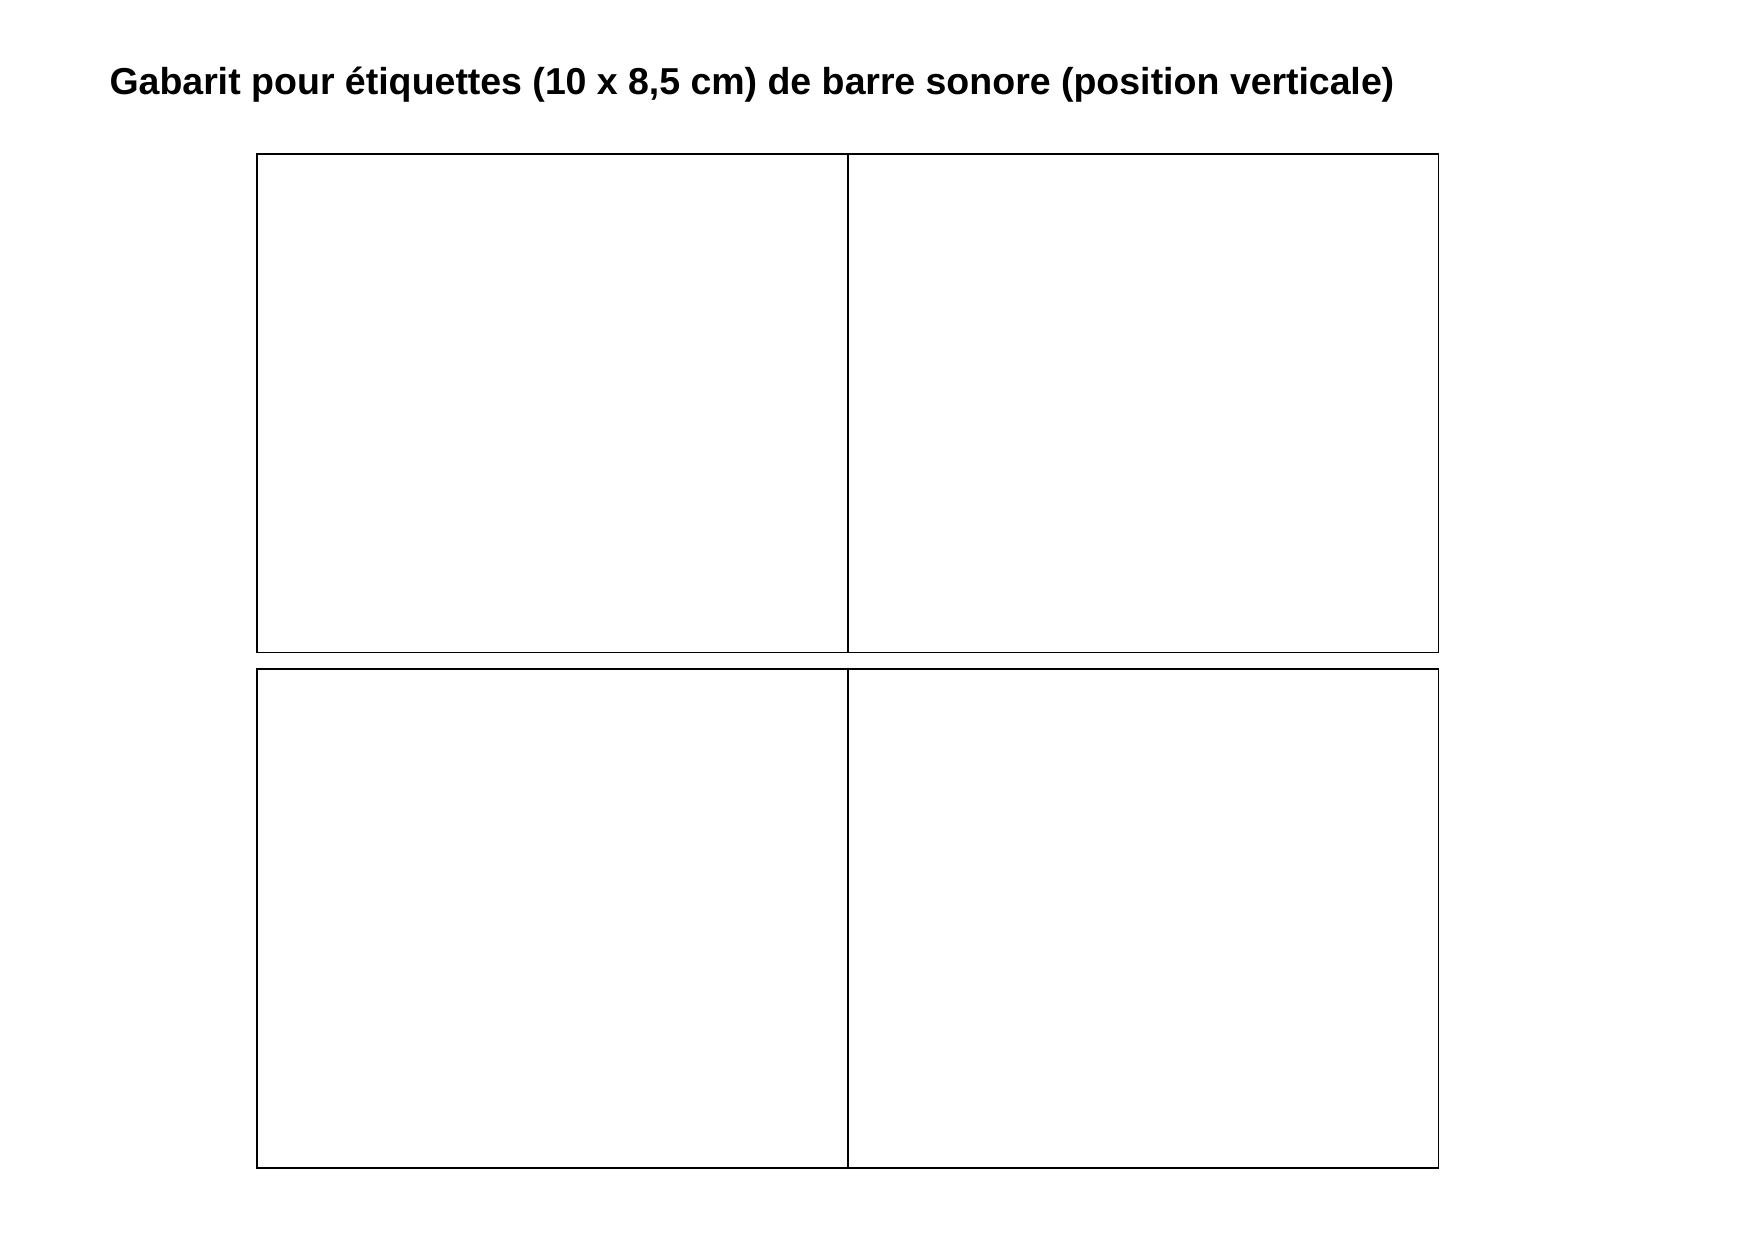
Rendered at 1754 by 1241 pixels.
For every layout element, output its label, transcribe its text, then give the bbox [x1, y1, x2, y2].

text_box Gabarit pour étiquettes (10 x 8,5 cm) de barre sonore (position verticale) [94, 42, 1601, 110]
table_header [849, 155, 1438, 652]
table_header [849, 670, 1438, 1167]
table_header [258, 670, 847, 1167]
table_header [258, 155, 847, 652]
